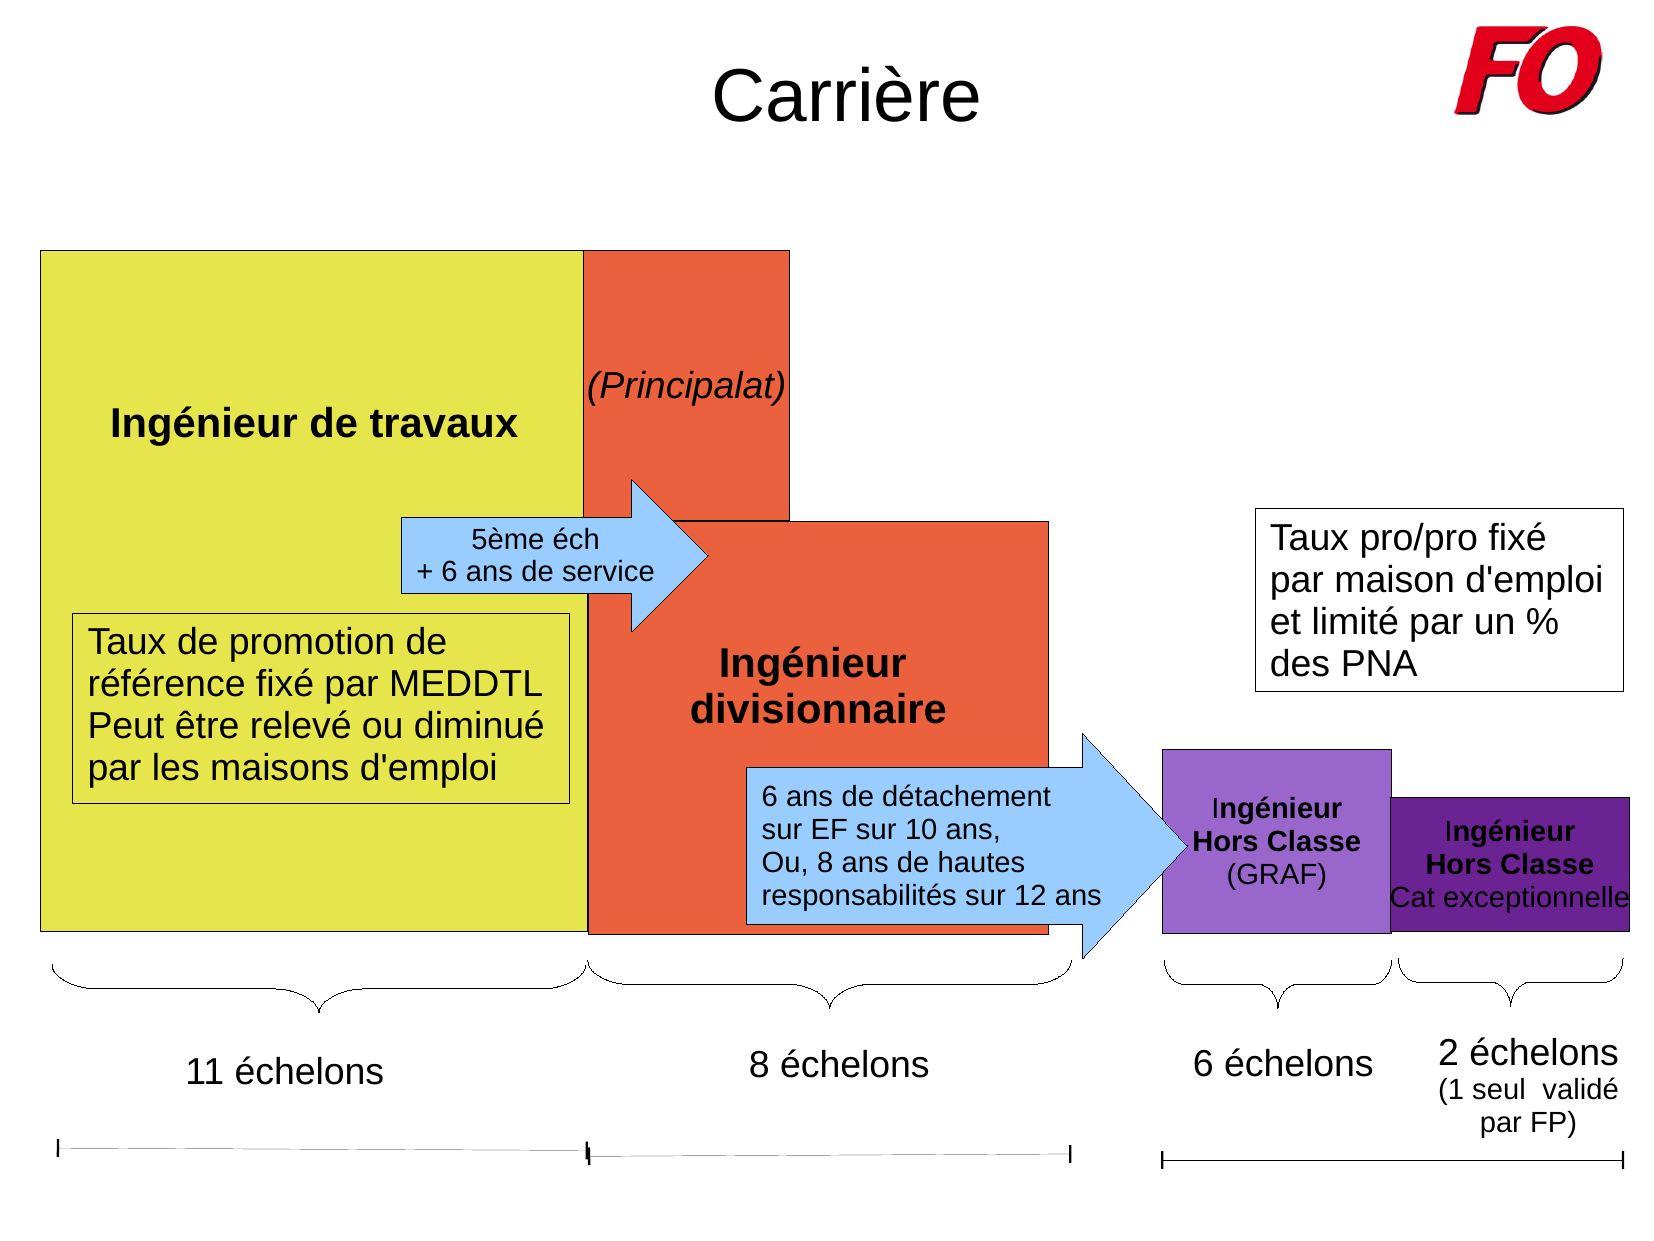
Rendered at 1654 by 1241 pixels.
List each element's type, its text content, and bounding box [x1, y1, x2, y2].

text_box 5ème éch + 6 ans de service [401, 479, 709, 632]
text_box 8 échelons [734, 1036, 948, 1094]
text_box Ingénieur de travaux [40, 250, 588, 932]
text_box Ingénieur Hors Classe Cat exceptionnelle [1390, 797, 1630, 932]
text_box (Principalat) [583, 250, 790, 521]
text_box Taux pro/pro fixé par maison d'emploi et limité par un % des PNA [1255, 508, 1624, 692]
text_box 2 échelons (1 seul validé par FP) [1403, 1023, 1654, 1147]
text_box Ingénieur divisionnaire [588, 521, 1049, 935]
picture [1454, 26, 1607, 117]
text_box Ingénieur Hors Classe (GRAF) [1162, 749, 1392, 934]
text_box 11 échelons [170, 1043, 403, 1101]
text_box 6 échelons [1178, 1035, 1403, 1092]
title Carrière [103, 32, 1592, 160]
text_box 6 ans de détachement sur EF sur 10 ans, Ou, 8 ans de hautes responsabilités sur 12 ans [746, 733, 1188, 959]
text_box Taux de promotion de référence fixé par MEDDTL Peut être relevé ou diminué par les maisons d'emploi [72, 613, 570, 804]
